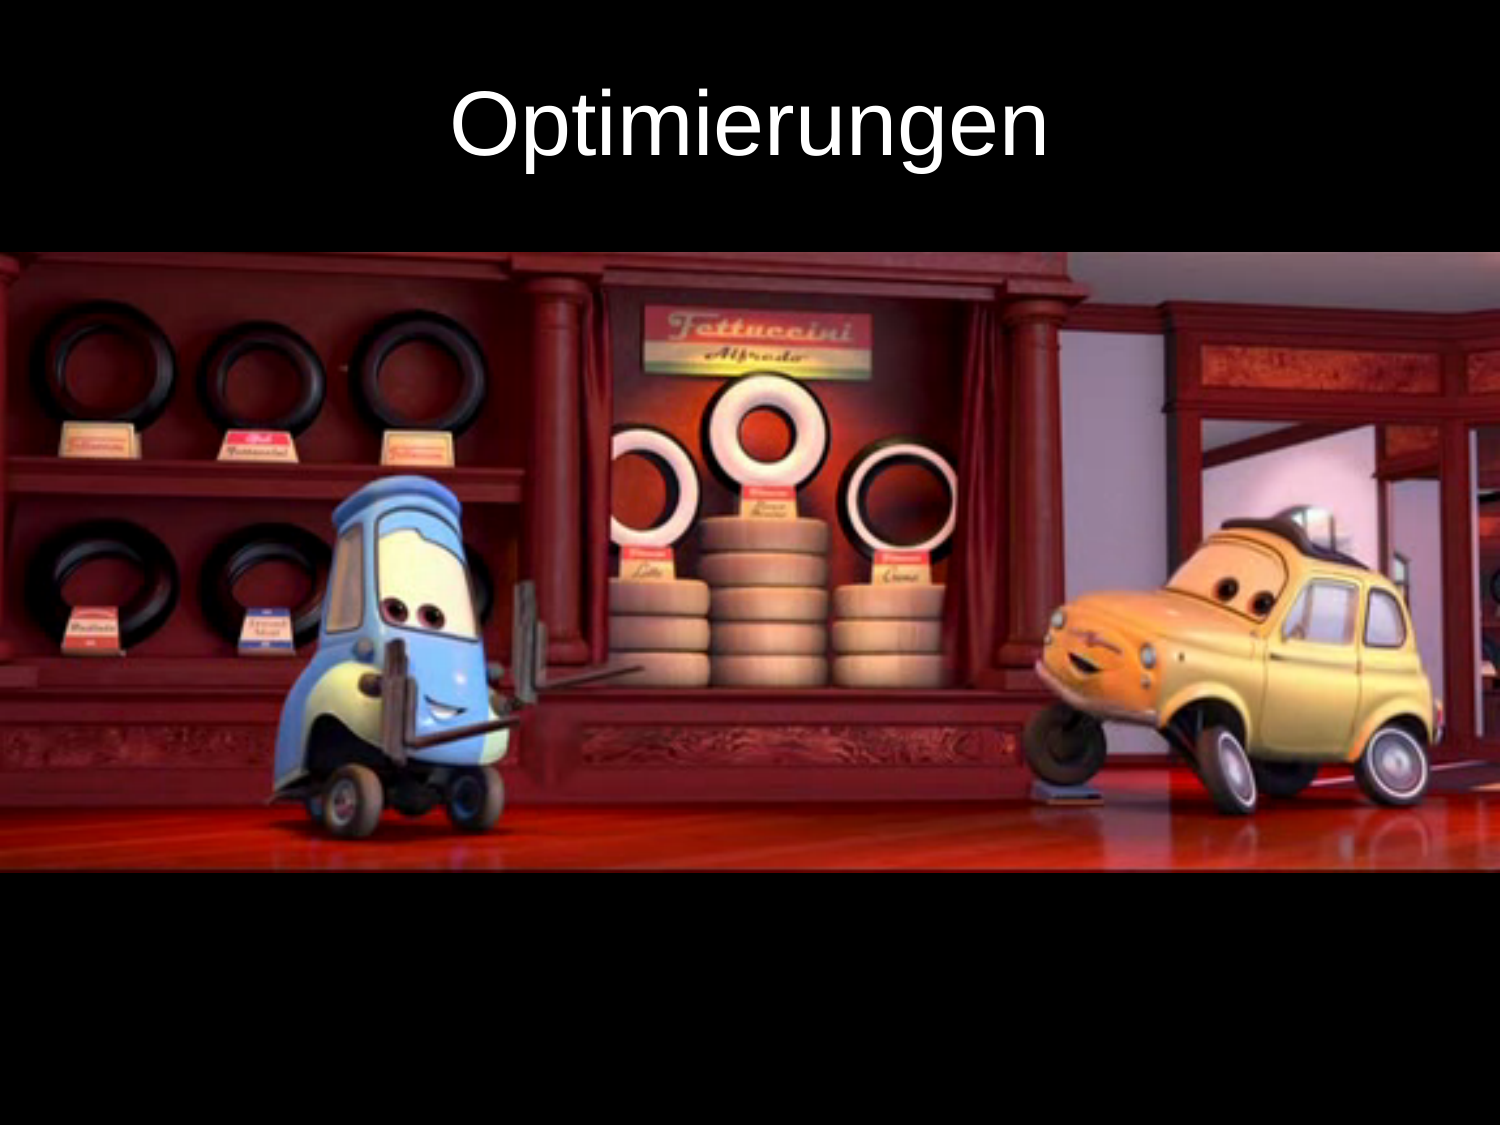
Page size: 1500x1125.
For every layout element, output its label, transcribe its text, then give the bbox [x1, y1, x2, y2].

picture [0, 252, 1500, 873]
text_box Optimierungen [0, 64, 1500, 182]
